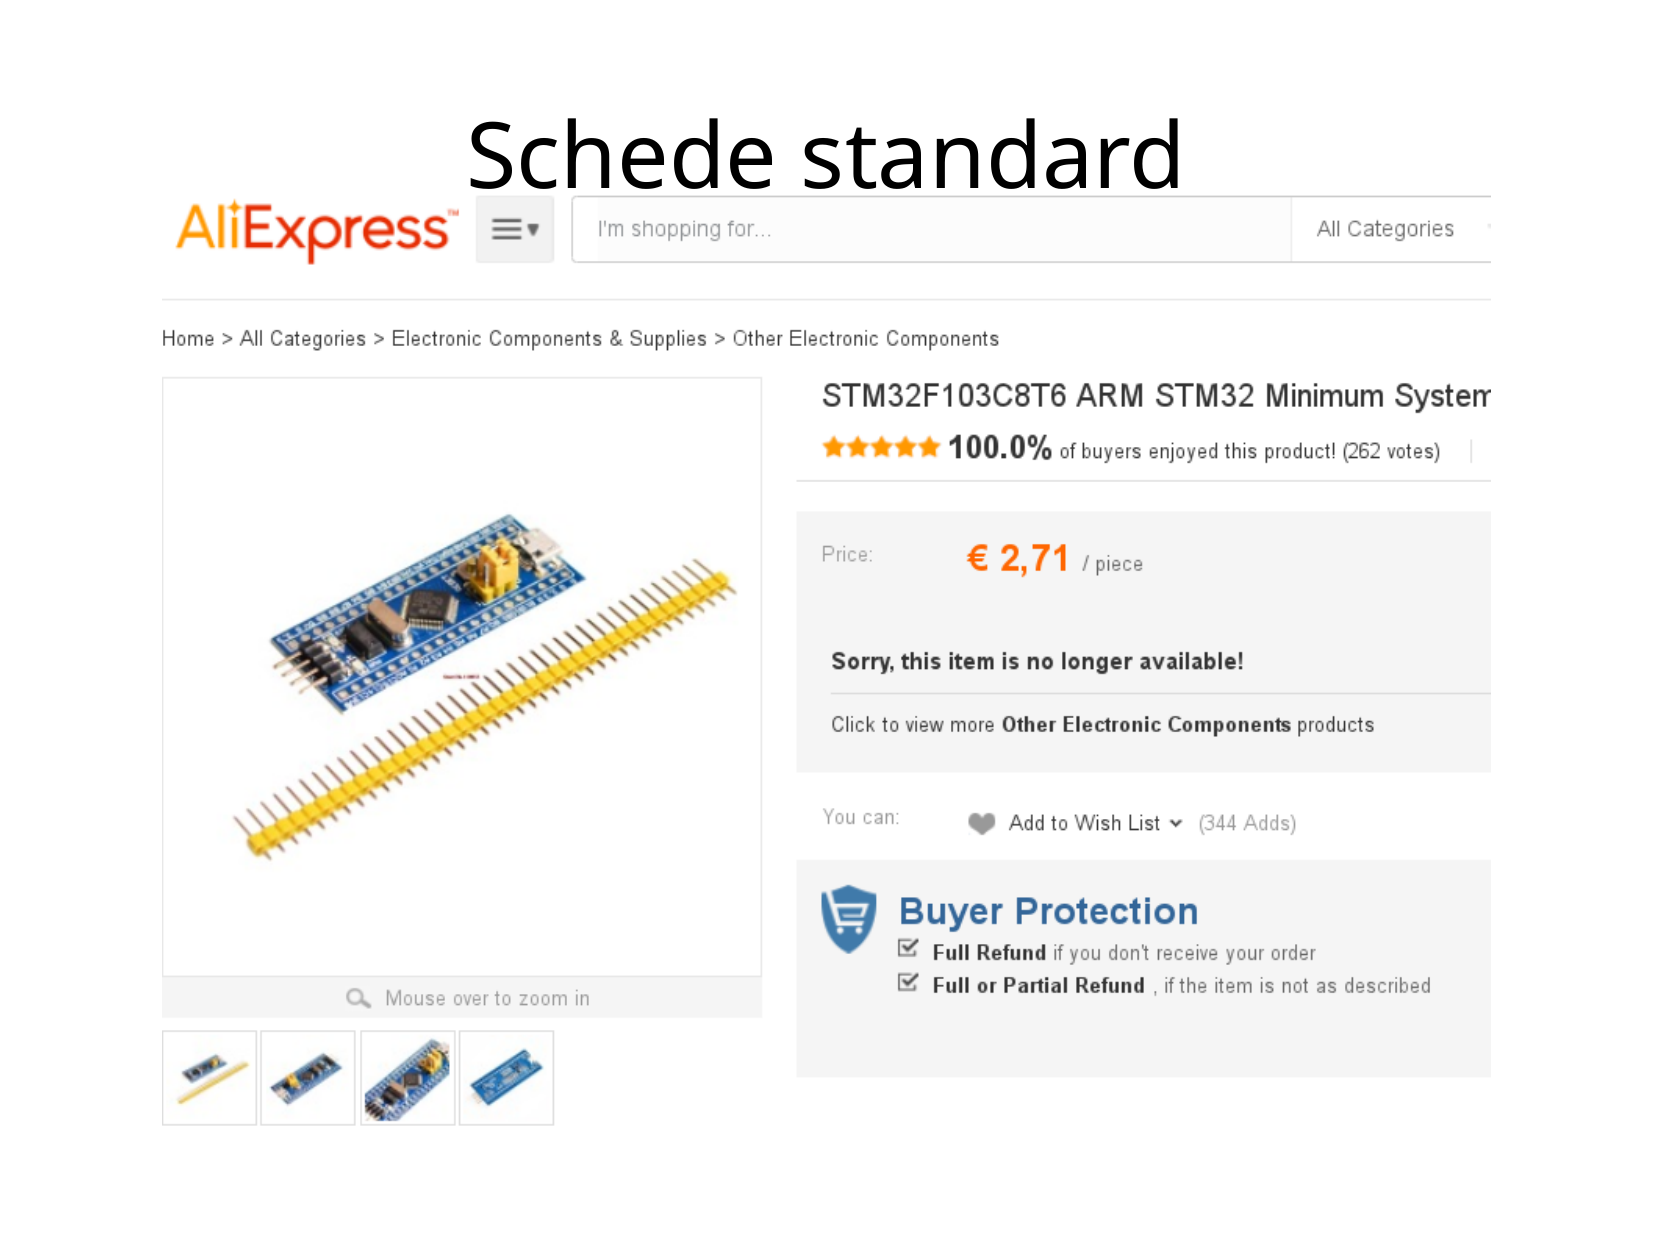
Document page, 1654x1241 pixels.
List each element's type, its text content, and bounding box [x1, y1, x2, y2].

picture [162, 257, 1491, 1141]
title Schede standard [82, 49, 1571, 257]
